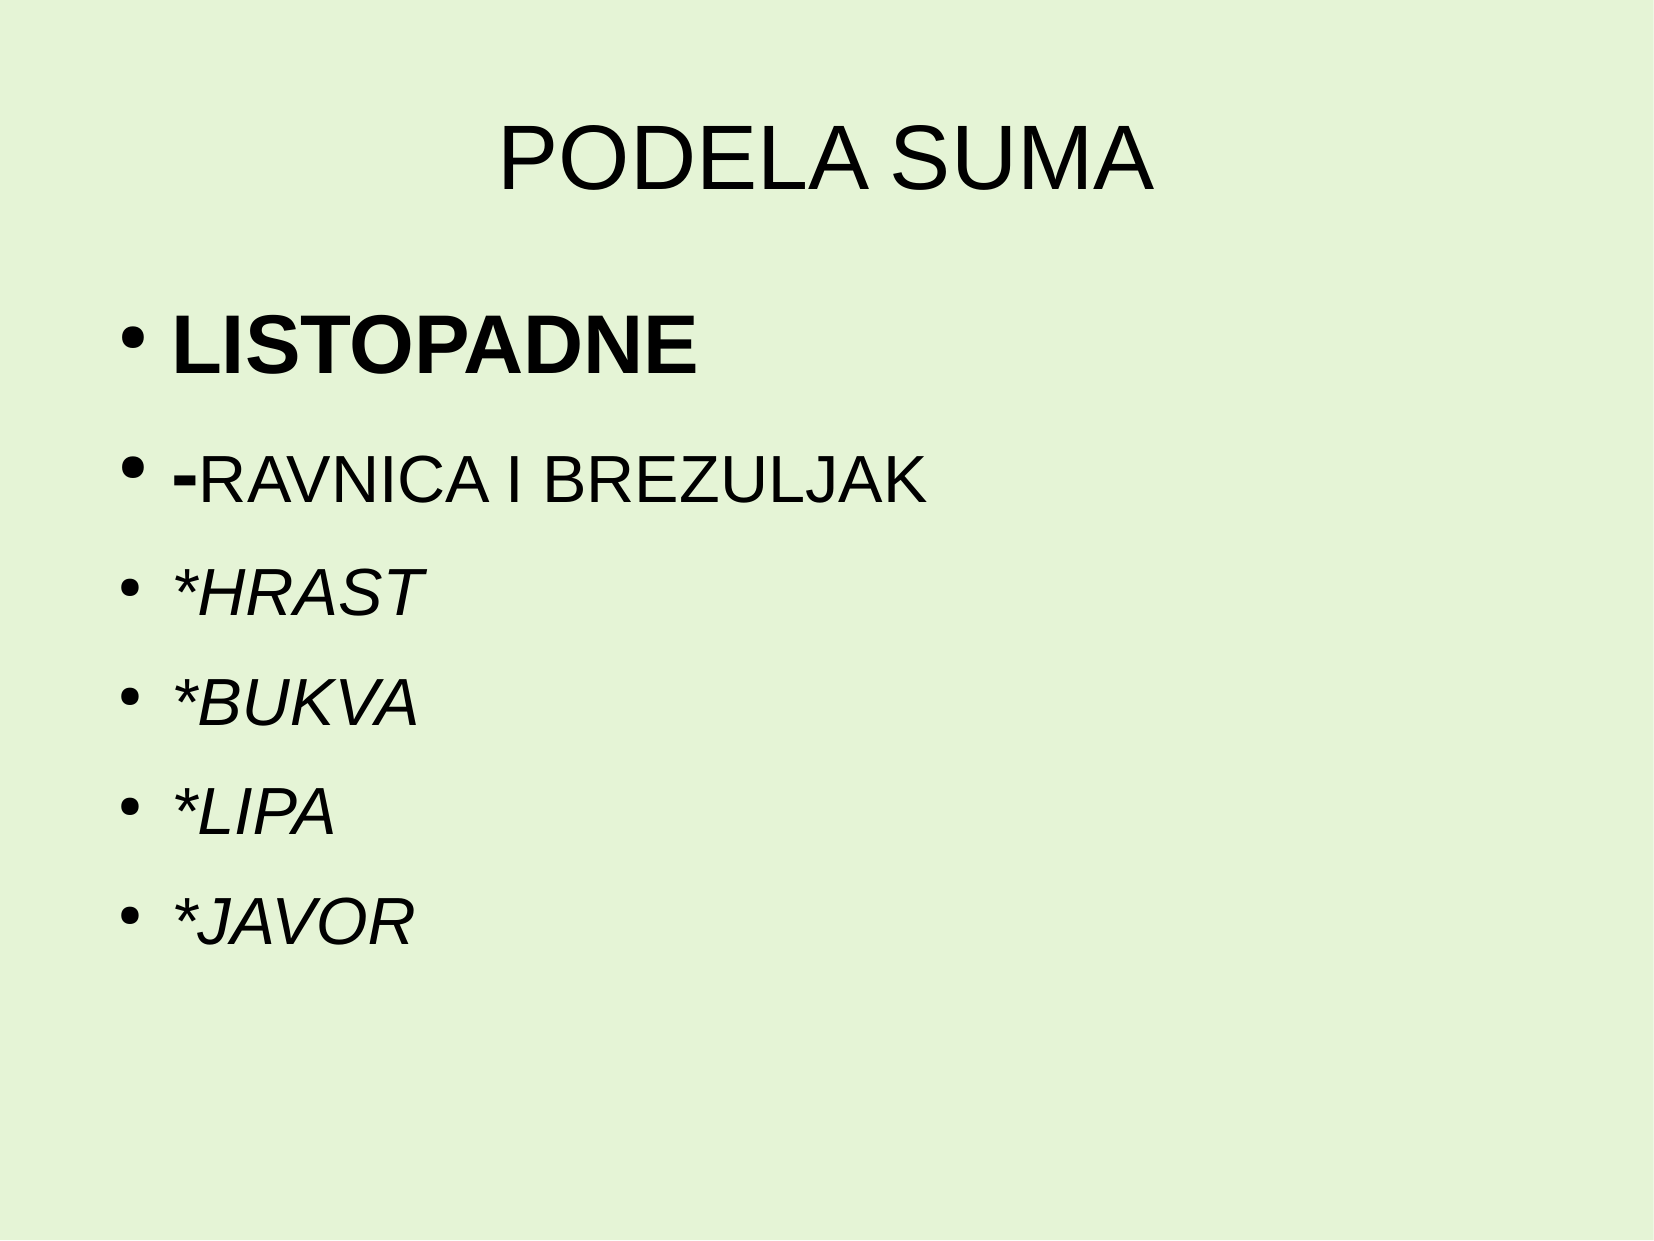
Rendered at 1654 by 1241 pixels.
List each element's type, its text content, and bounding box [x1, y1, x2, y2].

list LISTOPADNE -RAVNICA I BREZULJAK *HRAST *BUKVA *LIPA *JAVOR [82, 290, 1571, 1109]
title PODELA SUMA [82, 56, 1571, 250]
